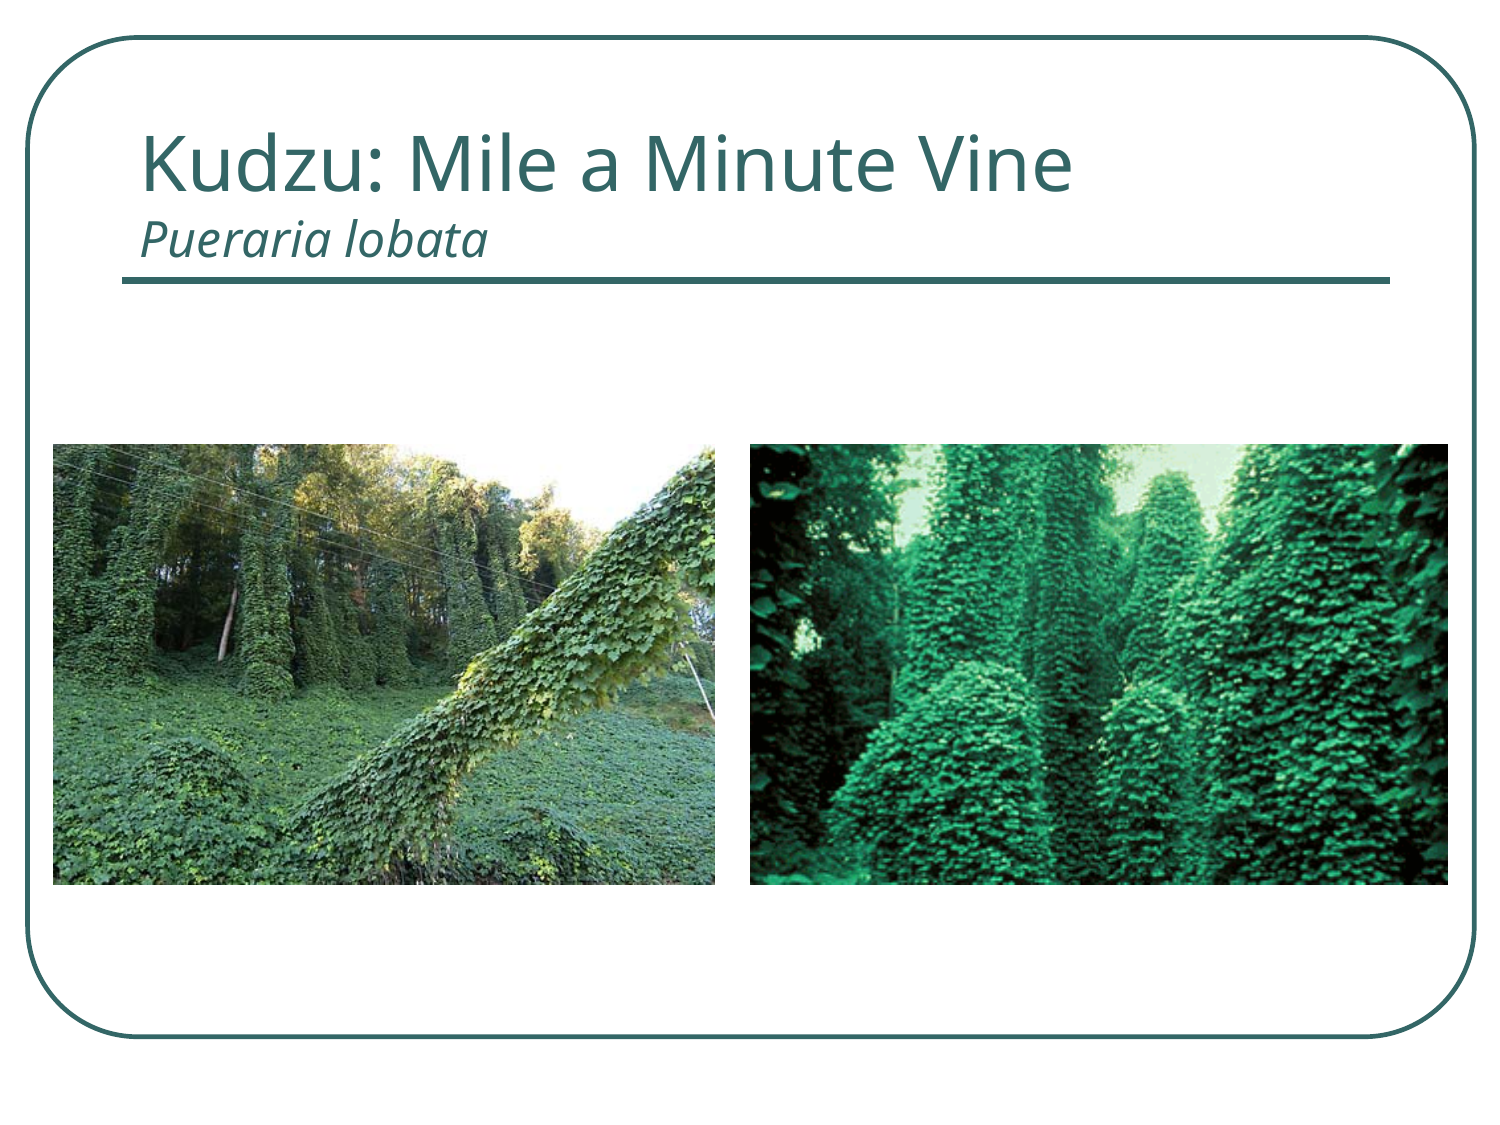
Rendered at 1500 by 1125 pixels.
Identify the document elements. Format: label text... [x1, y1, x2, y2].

picture [53, 444, 715, 885]
title Kudzu: Mile a Minute Vine Pueraria lobata [125, 87, 1388, 275]
picture [750, 444, 1448, 885]
